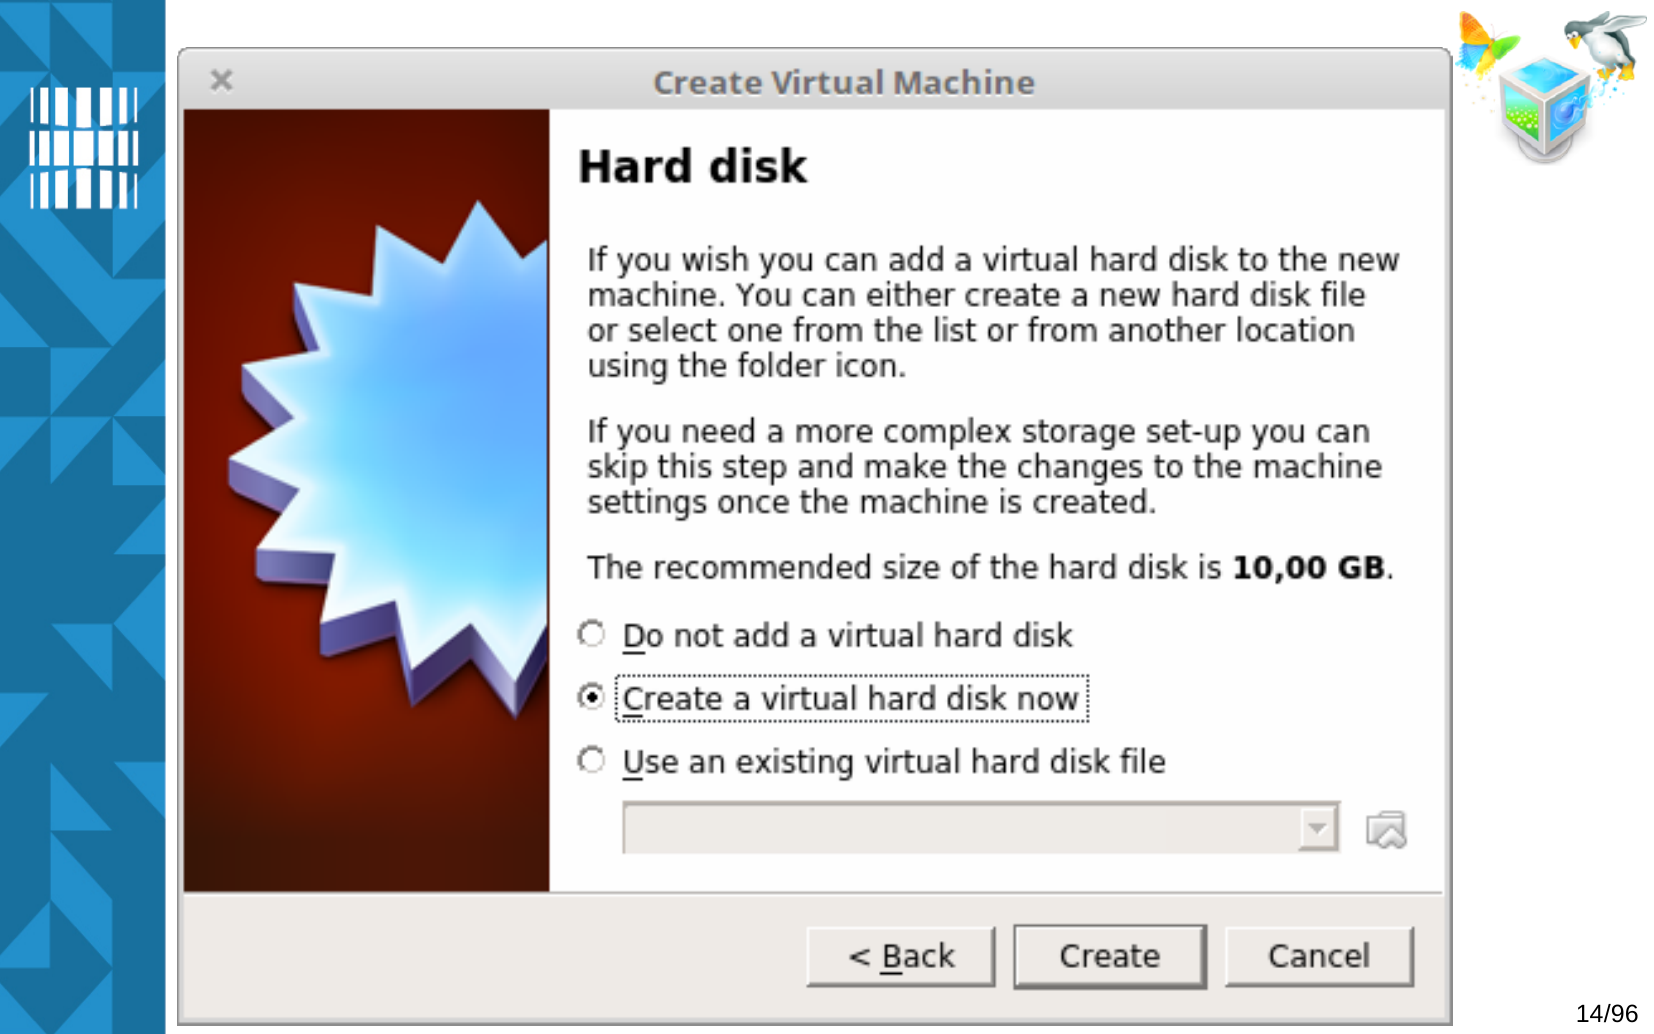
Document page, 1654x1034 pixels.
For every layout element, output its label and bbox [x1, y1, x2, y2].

picture [177, 7, 1653, 1026]
